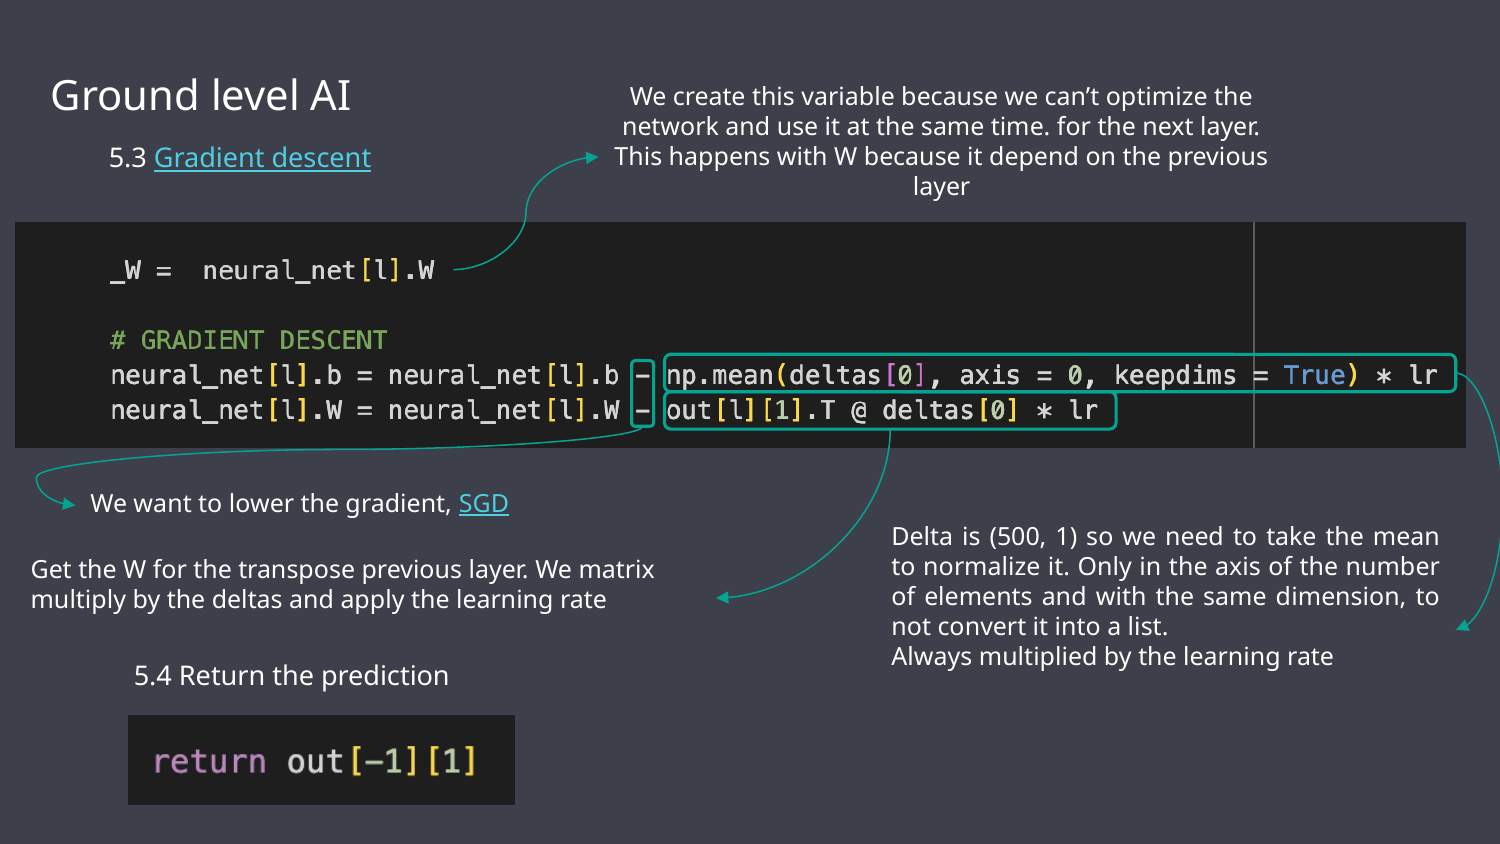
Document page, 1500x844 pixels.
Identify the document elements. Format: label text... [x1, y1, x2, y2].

text_box We want to lower the gradient, SGD [75, 472, 700, 538]
picture [128, 716, 515, 805]
picture [666, 394, 1114, 427]
picture [890, 375, 1466, 448]
text_box Ground level AI [35, 53, 460, 120]
text_box Get the W for the transpose previous layer. We matrix multiply by the deltas and apply the learning rate [15, 538, 716, 658]
text_box 5.3 Gradient descent [93, 125, 500, 198]
text_box Delta is (500, 1) so we need to take the mean to normalize it. Only in the axis of the number of elements and with the same dimension, to not convert it into a list. Always multiplied by the learning rate [876, 505, 1456, 755]
picture [15, 222, 1466, 448]
text_box 5.4 Return the prediction [118, 643, 579, 716]
picture [634, 363, 652, 424]
text_box We create this variable because we can’t optimize the network and use it at the same time. for the next layer. This happens with W because it depend on the previous layer [598, 65, 1286, 249]
picture [666, 356, 1454, 390]
